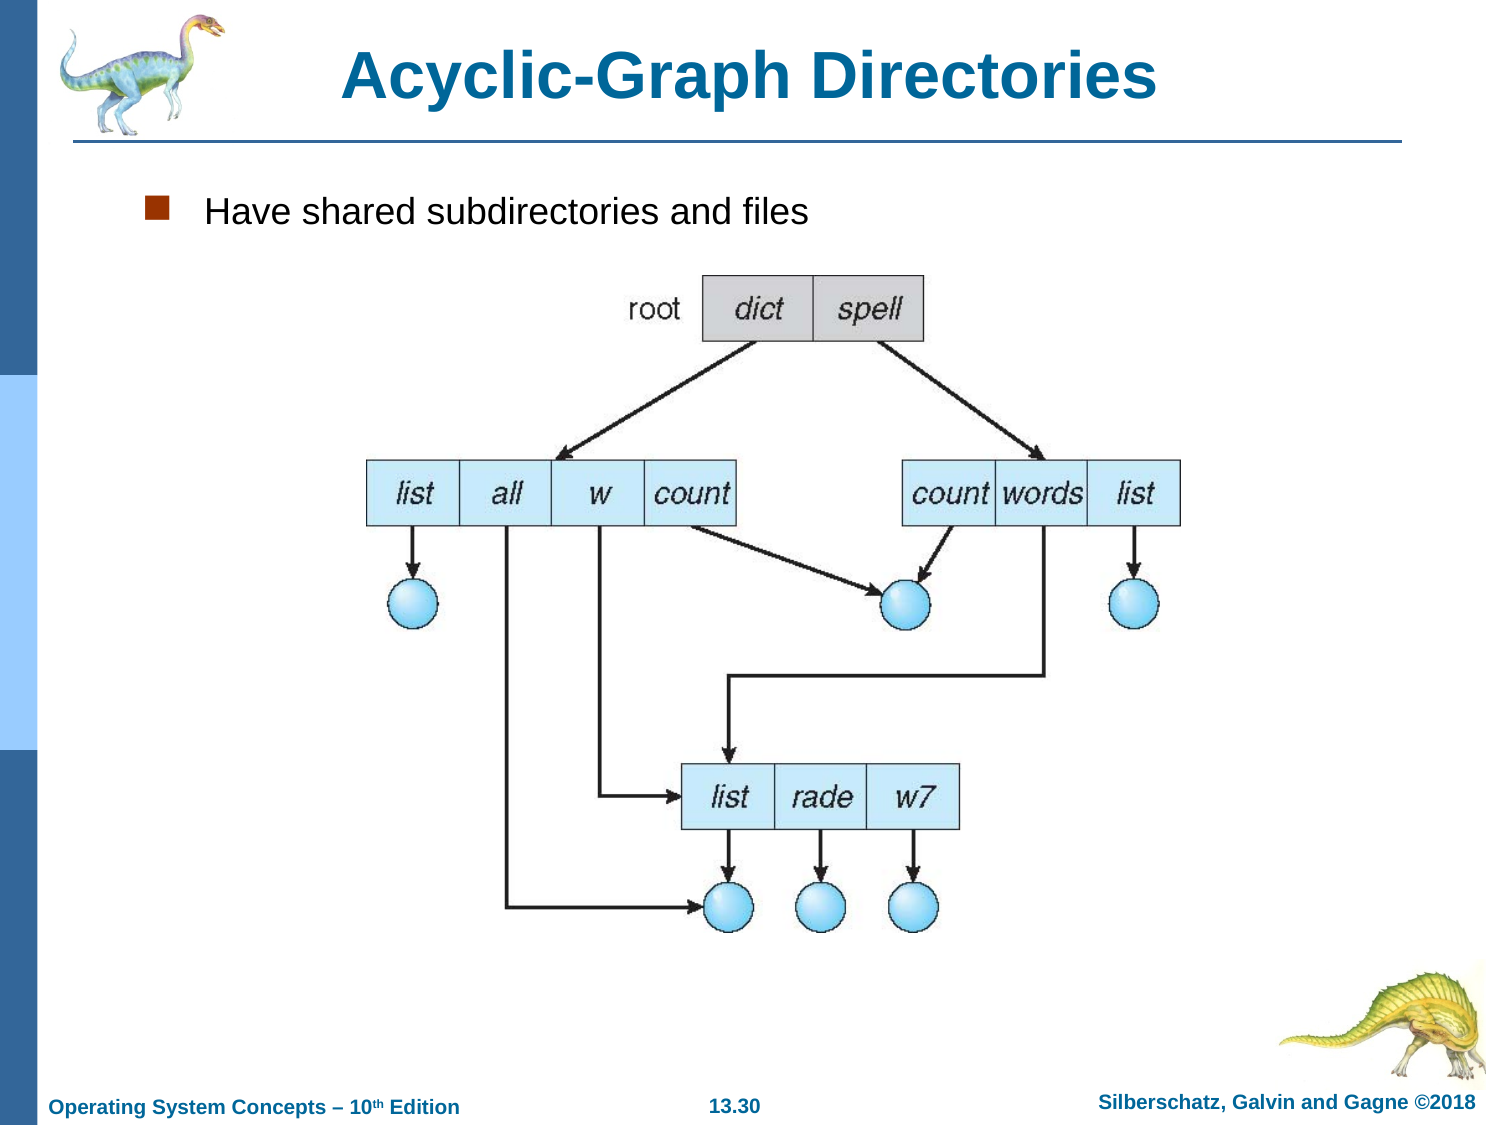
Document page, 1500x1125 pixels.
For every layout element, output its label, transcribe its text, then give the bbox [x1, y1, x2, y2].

picture [1415, 1094, 1423, 1099]
picture [1275, 959, 1486, 1090]
list Have shared subdirectories and files [132, 179, 1287, 266]
picture [366, 275, 1181, 933]
picture [46, 0, 243, 149]
title Acyclic-Graph Directories [75, 24, 1426, 120]
